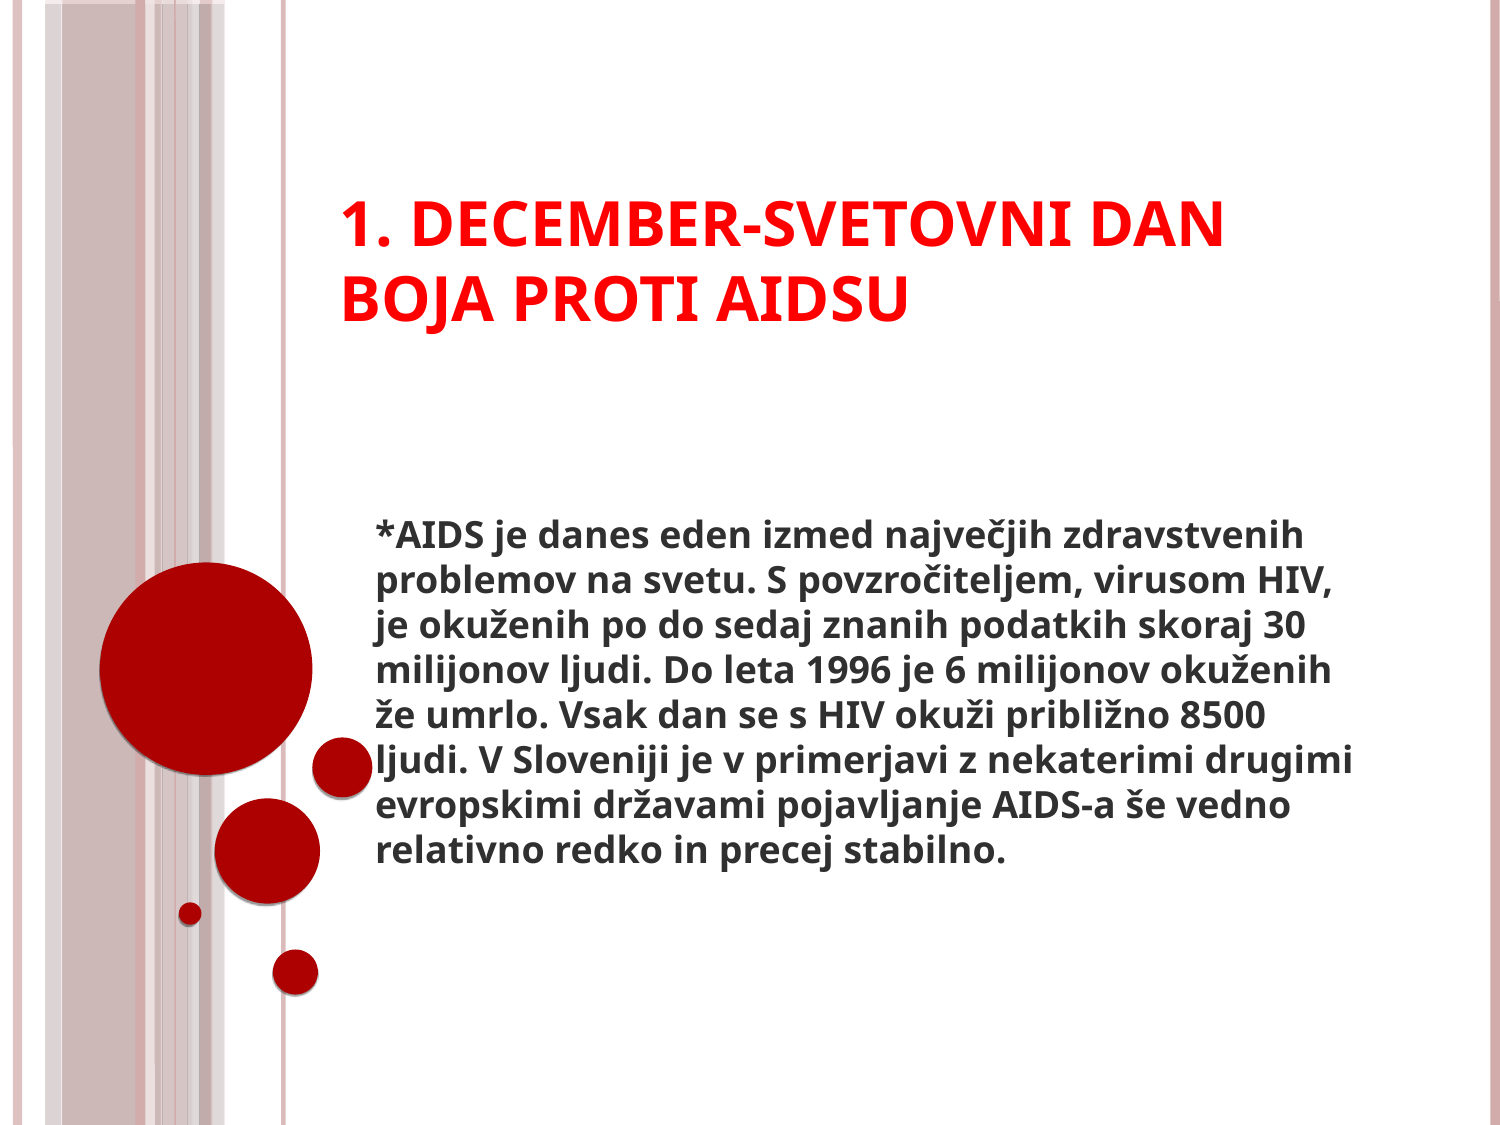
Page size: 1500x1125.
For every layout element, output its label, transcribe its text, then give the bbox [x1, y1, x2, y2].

subtitle *AIDS je danes eden izmed največjih zdravstvenih problemov na svetu. S povzročiteljem, virusom HIV, je okuženih po do sedaj znanih podatkih skoraj 30 milijonov ljudi. Do leta 1996 je 6 milijonov okuženih že umrlo. Vsak dan se s HIV okuži približno 8500 ljudi. V Sloveniji je v primerjavi z nekaterimi drugimi evropskimi državami pojavljanje AIDS-a še vedno relativno redko in precej stabilno. [360, 503, 1373, 977]
title 1. december-svetovni dan boja proti aidsu [324, 31, 1338, 342]
